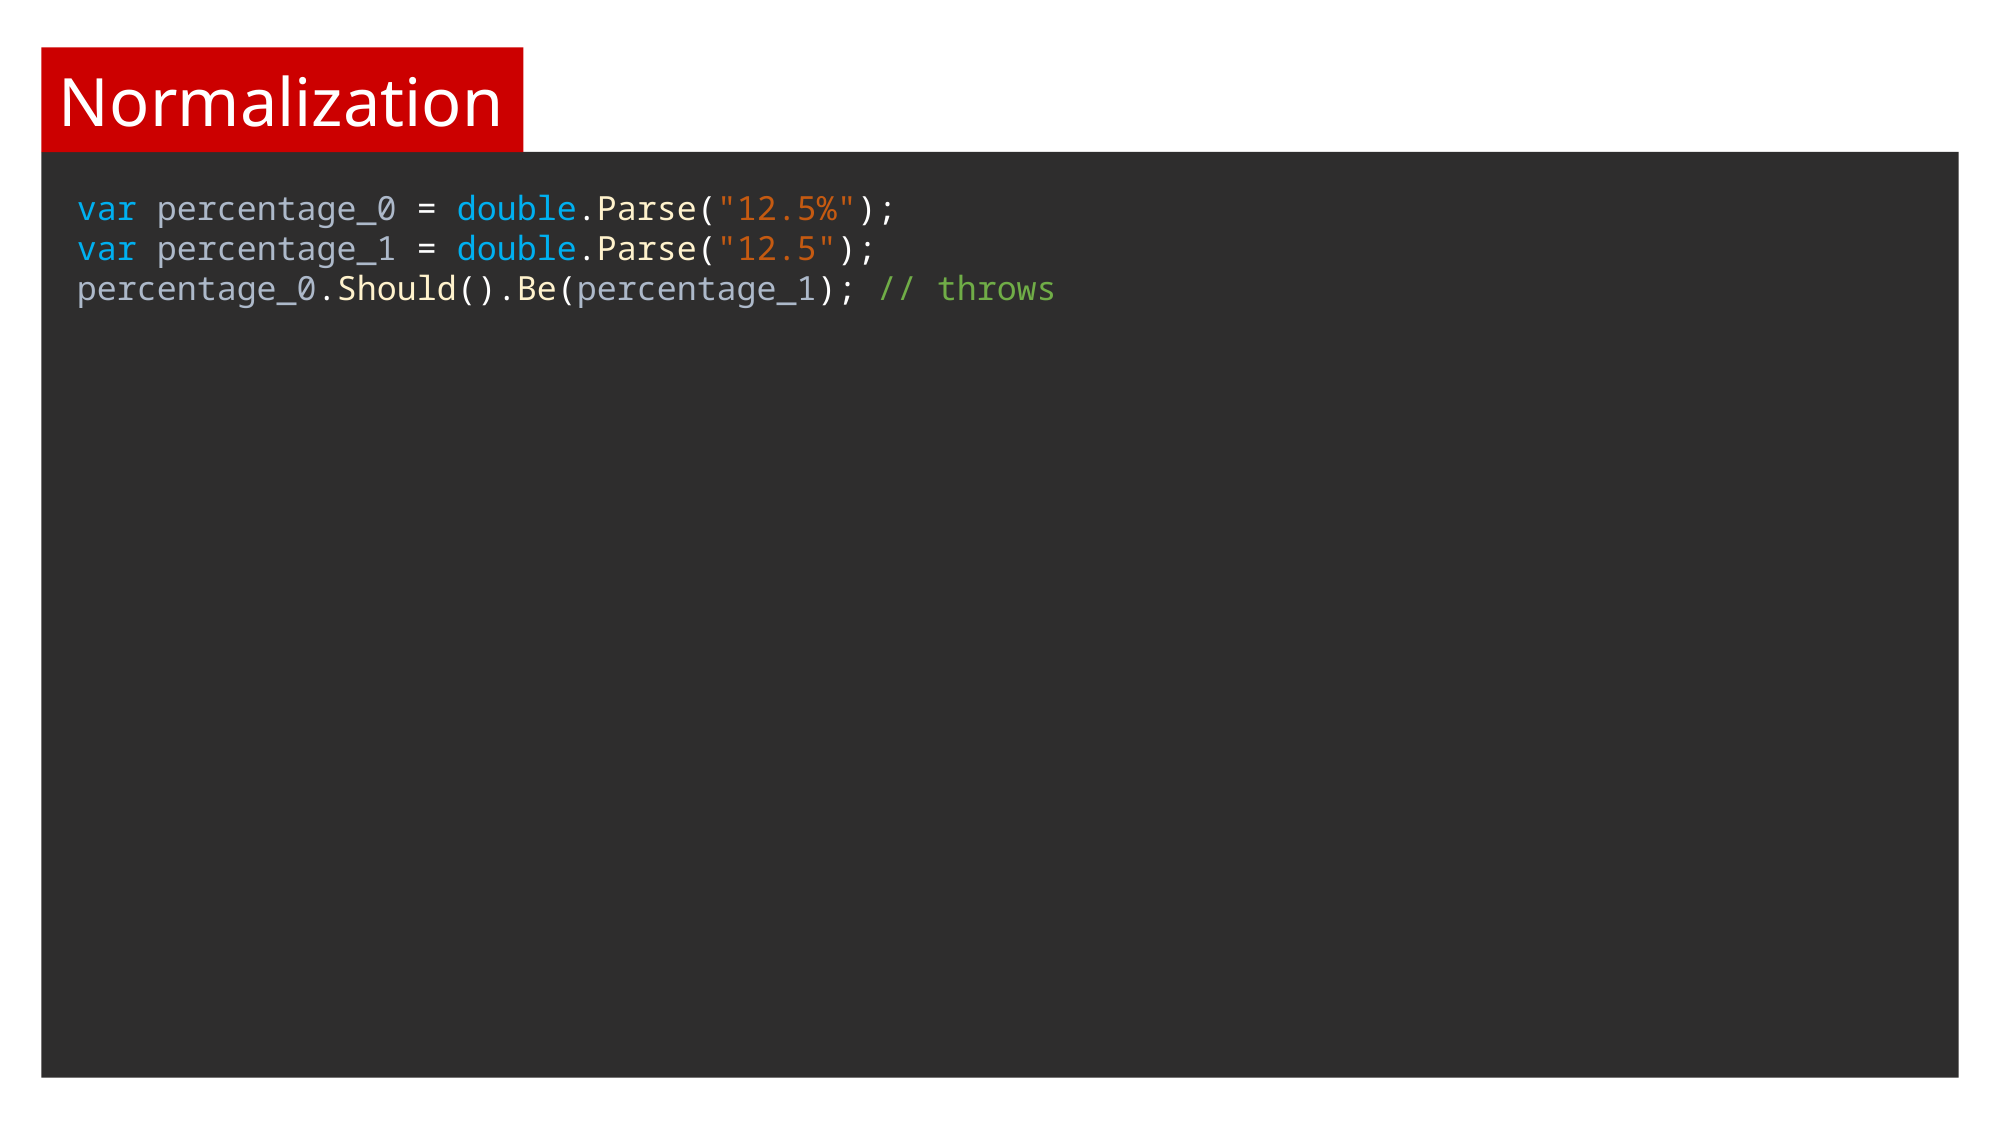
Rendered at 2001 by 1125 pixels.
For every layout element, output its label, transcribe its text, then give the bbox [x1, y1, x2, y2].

text_box Normalization [41, 47, 524, 153]
text_box [41, 152, 1959, 1078]
text_box var percentage_0 = double.Parse("12.5%"); var percentage_1 = double.Parse("12.5"); percentage_0.Should().Be(percentage_1); // throws [41, 152, 986, 356]
